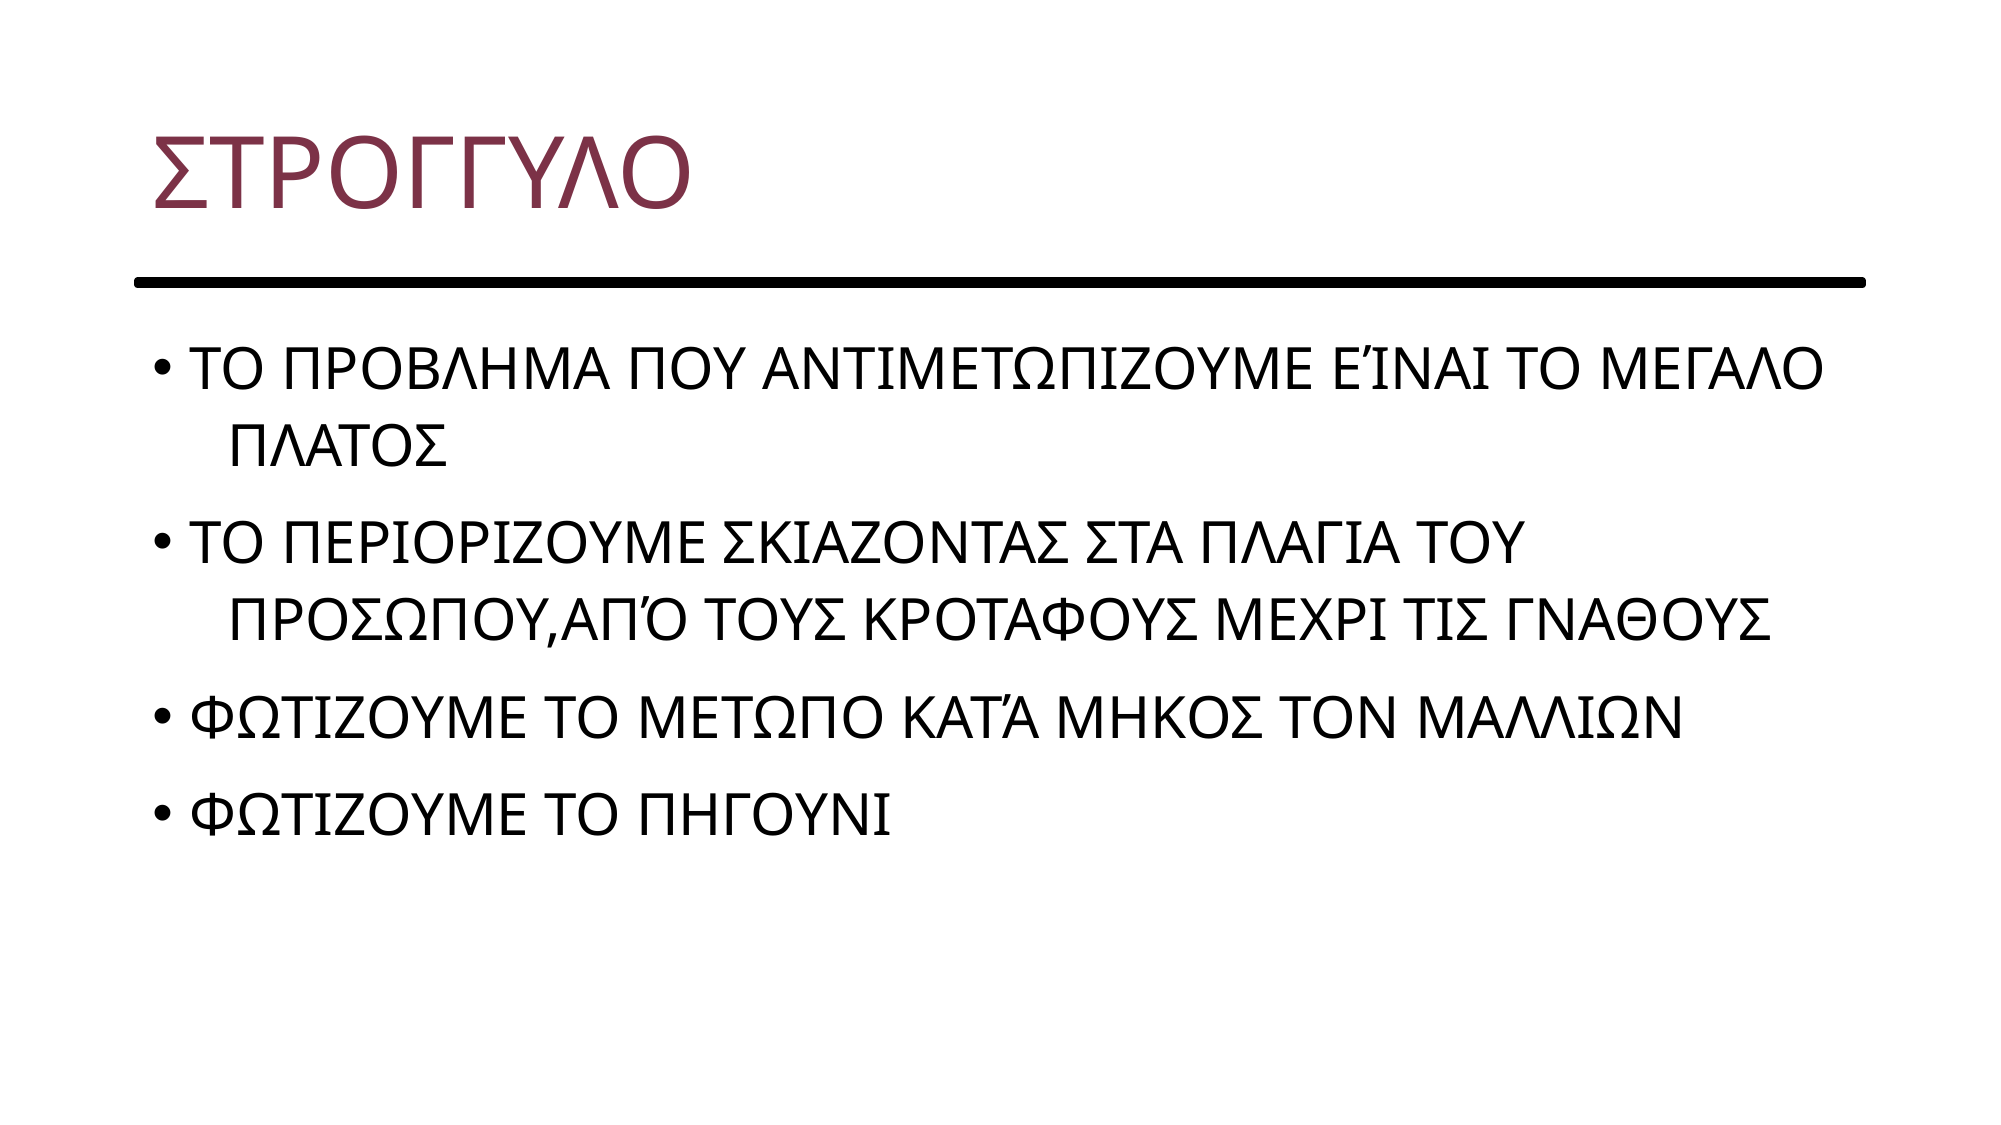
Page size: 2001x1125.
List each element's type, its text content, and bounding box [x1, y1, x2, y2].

list ΤΟ ΠΡΟΒΛΗΜΑ ΠΟΥ ΑΝΤΙΜΕΤΩΠΙΖΟΥΜΕ ΕΊΝΑΙ ΤΟ ΜΕΓΑΛΟ ΠΛΑΤΟΣ ΤΟ ΠΕΡΙΟΡΙΖΟΥΜΕ ΣΚΙΑΖΟΝΤΑΣ ΣΤΑ ΠΛΑΓΙΑ ΤΟΥ ΠΡΟΣΩΠΟΥ,ΑΠΌ ΤΟΥΣ ΚΡΟΤΑΦΟΥΣ ΜΕΧΡΙ ΤΙΣ ΓΝΑΘΟΥΣ ΦΩΤΙΖΟΥΜΕ ΤΟ ΜΕΤΩΠΟ ΚΑΤΆ ΜΗΚΟΣ ΤΟΝ ΜΑΛΛΙΩΝ ΦΩΤΙΖΟΥΜΕ ΤΟ ΠΗΓΟΥΝΙ [137, 316, 1863, 1014]
title ΣΤΡΟΓΓΥΛΟ [137, 59, 1863, 278]
